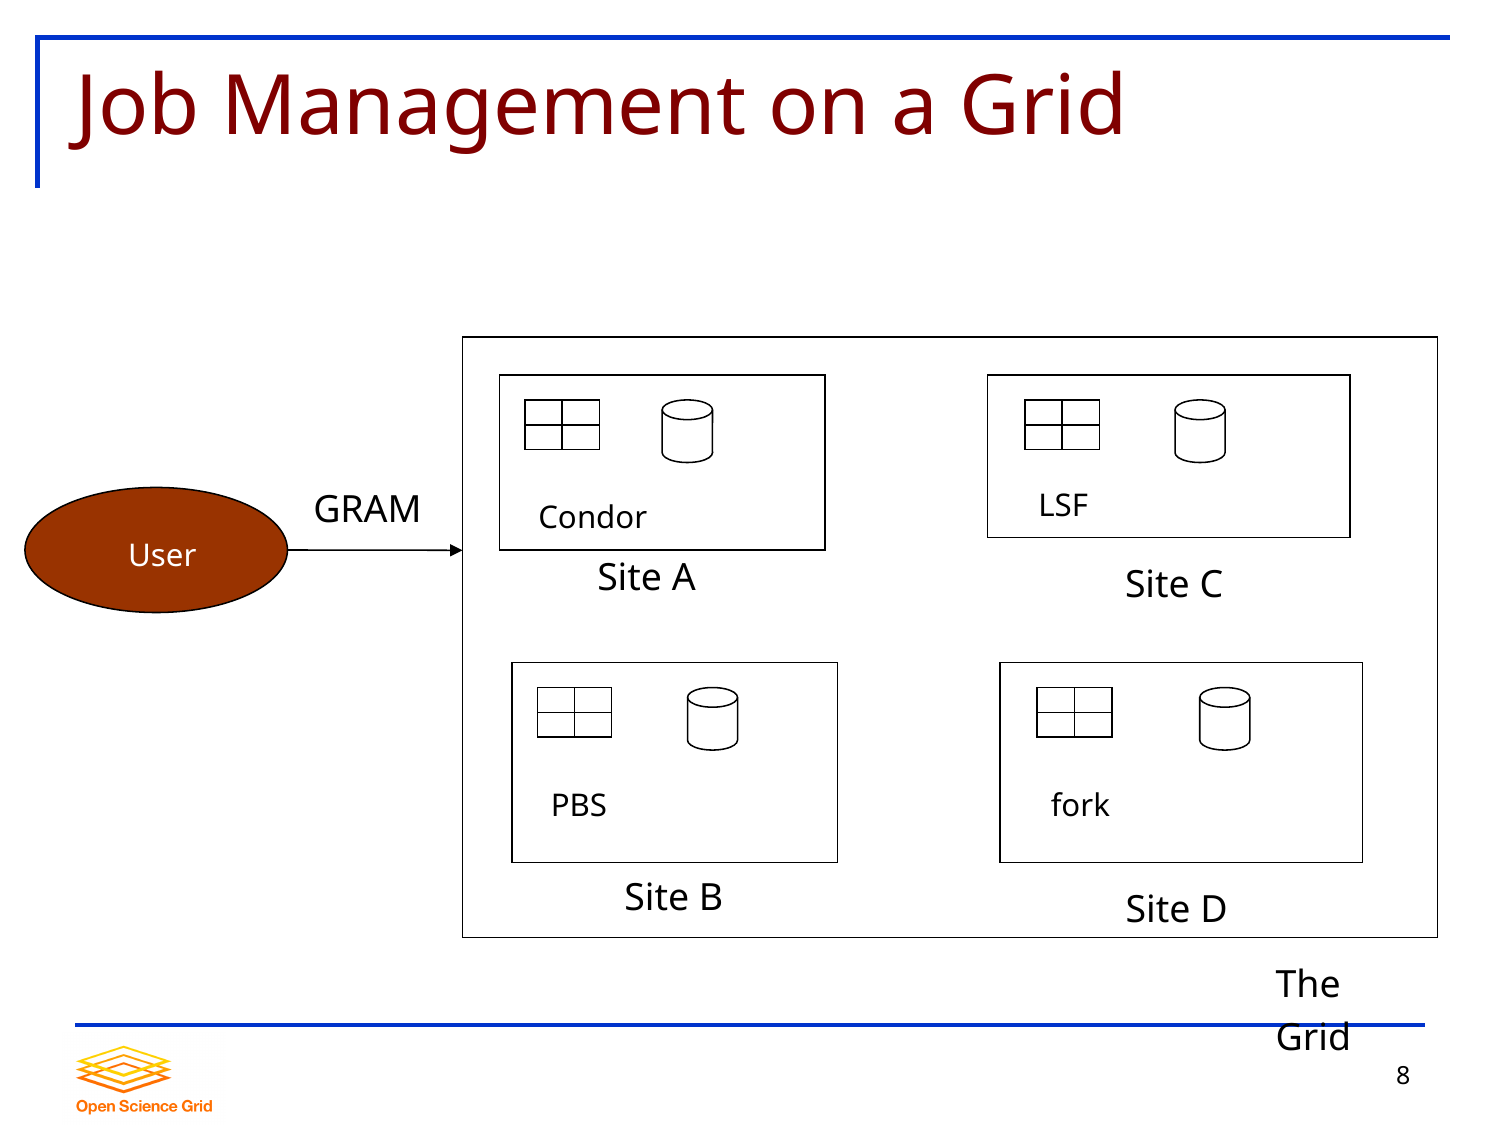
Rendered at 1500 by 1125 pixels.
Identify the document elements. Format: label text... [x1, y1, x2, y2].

picture [62, 1032, 226, 1125]
text_box Site D [1112, 875, 1250, 942]
title Job Management on a Grid [62, 38, 1386, 181]
text_box fork [1037, 774, 1201, 833]
text_box The Grid [1262, 949, 1438, 1069]
text_box GRAM [300, 474, 438, 542]
text_box User [62, 524, 263, 583]
text_box [24, 487, 288, 613]
text_box Site C [1111, 549, 1238, 617]
text_box PBS [537, 774, 700, 833]
text_box Site A [583, 542, 710, 609]
text_box Site B [610, 862, 738, 929]
text_box Condor [525, 487, 688, 546]
text_box LSF [1024, 474, 1188, 533]
